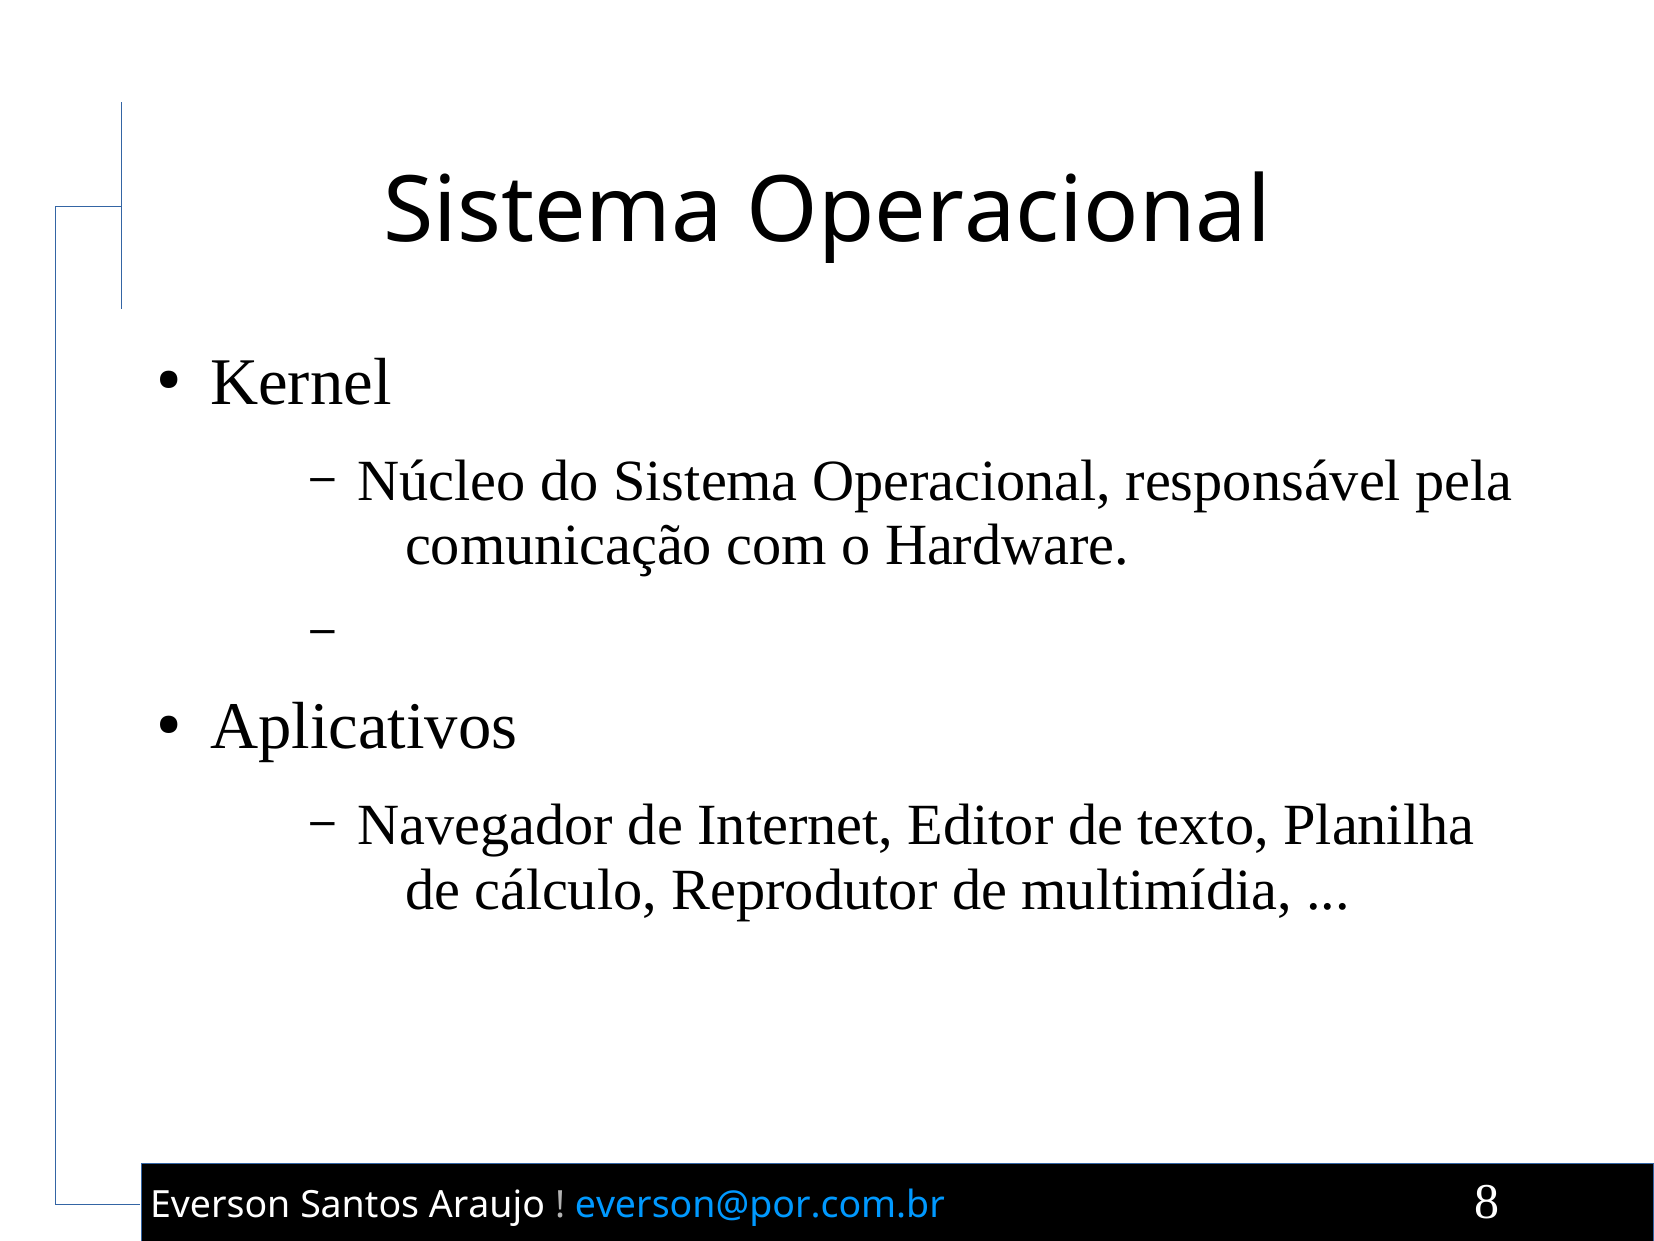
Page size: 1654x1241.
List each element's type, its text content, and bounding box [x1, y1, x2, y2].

title Sistema Operacional [121, 102, 1534, 311]
list Kernel Núcleo do Sistema Operacional, responsável pela comunicação com o Hardware. Aplicativos Navegador de Internet, Editor de texto, Planilha de cálculo, Reprodutor de multimídia, ... [121, 344, 1534, 1127]
